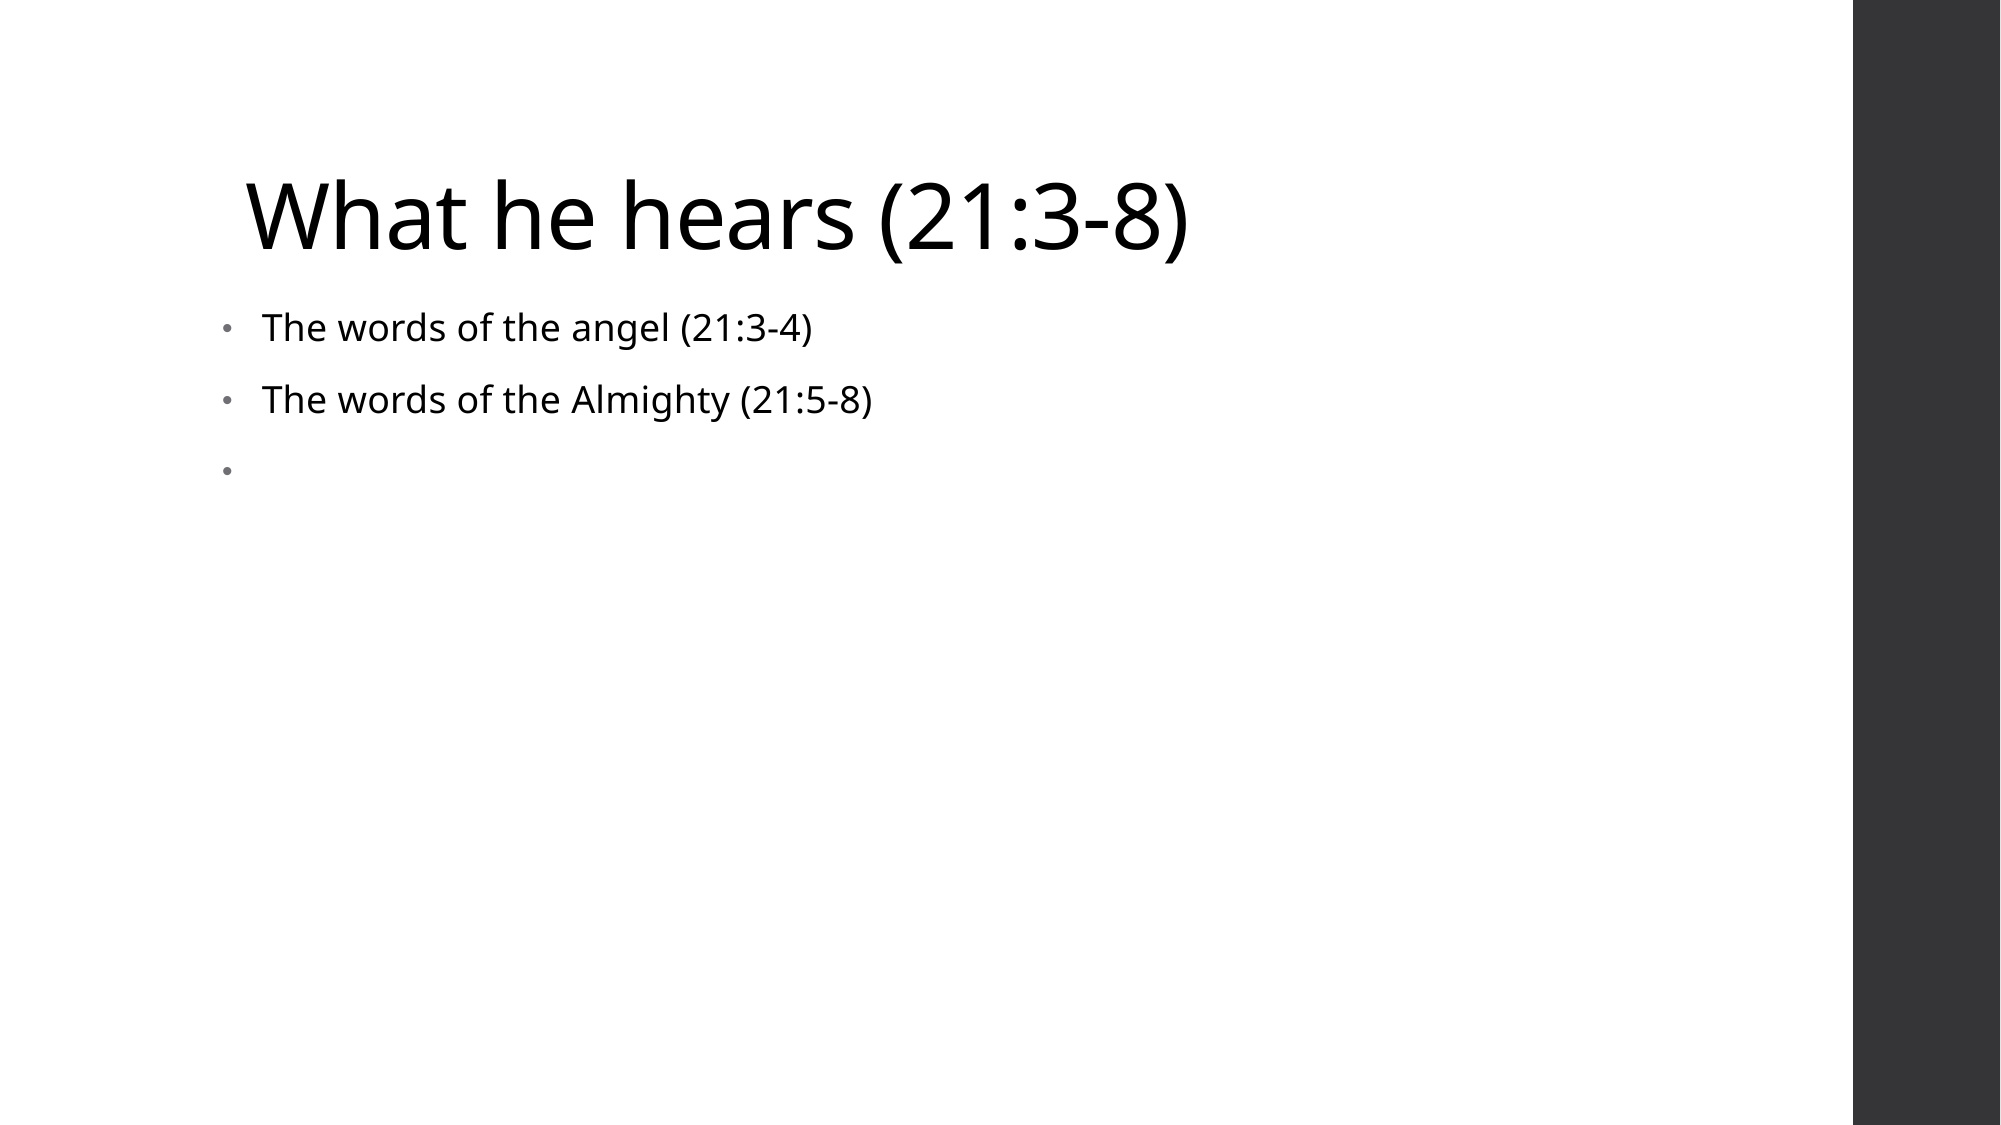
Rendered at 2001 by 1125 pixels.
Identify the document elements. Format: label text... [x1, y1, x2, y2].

title What he hears (21:3-8) [206, 60, 1797, 278]
list The words of the angel (21:3-4) The words of the Almighty (21:5-8) [206, 299, 1617, 1014]
